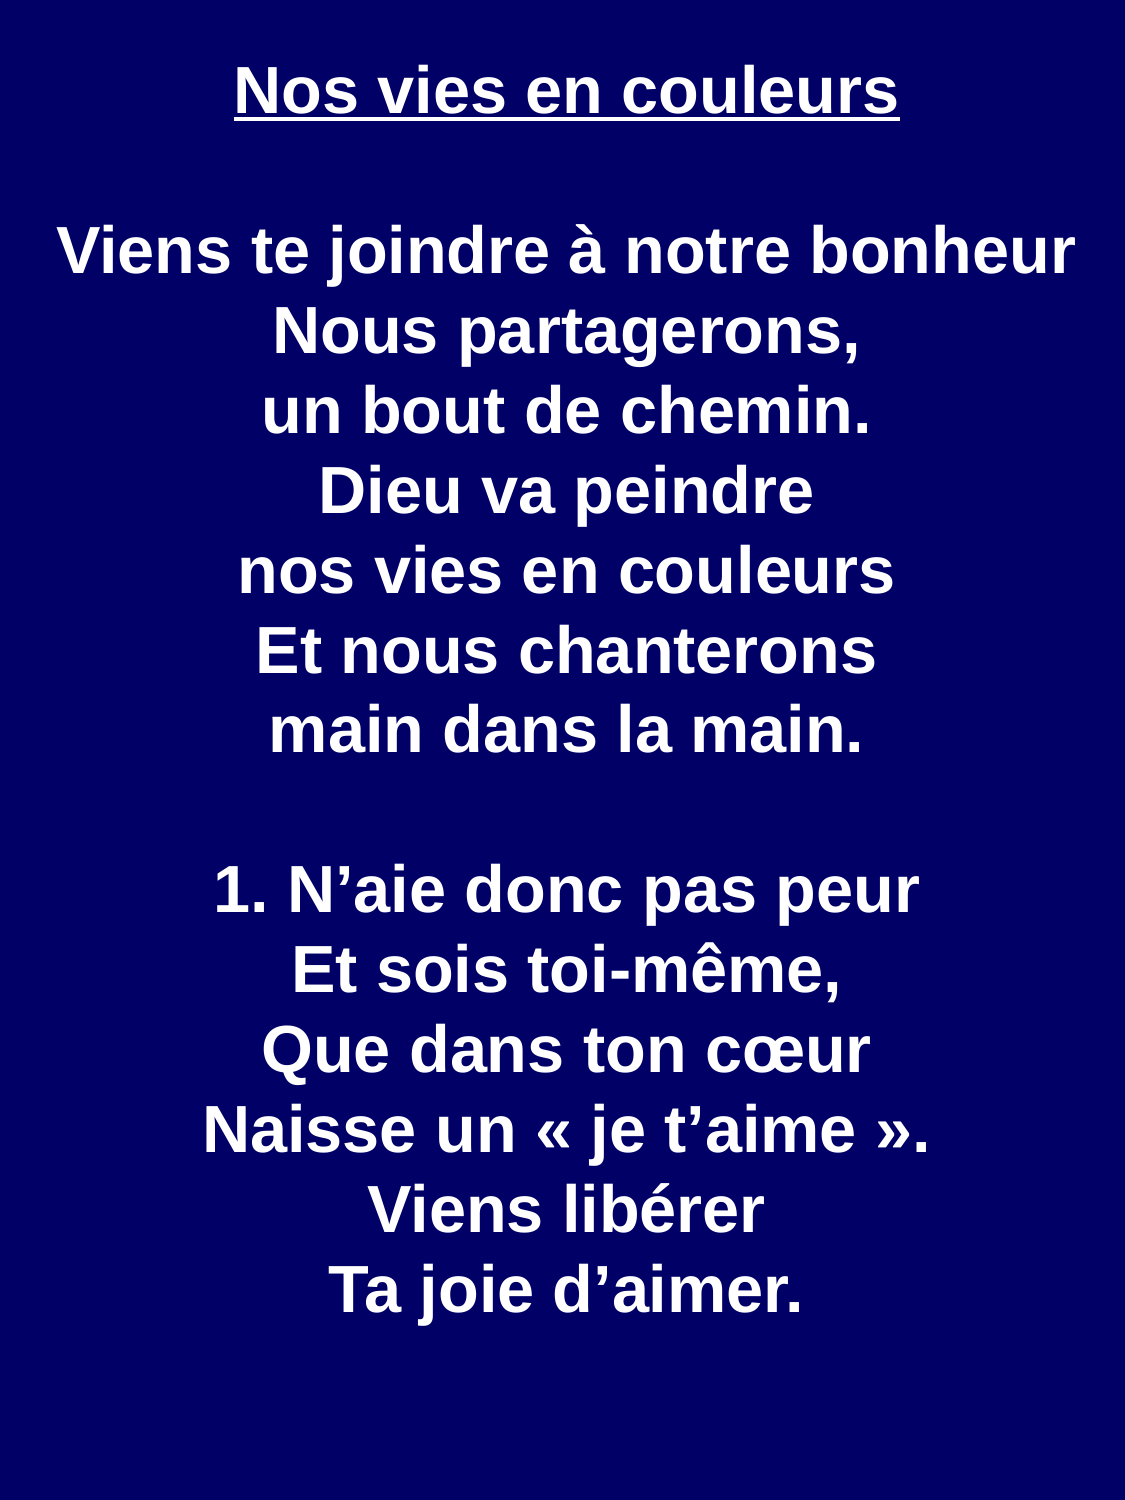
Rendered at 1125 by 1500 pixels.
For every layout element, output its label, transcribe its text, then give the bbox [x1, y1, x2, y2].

text_box Nos vies en couleurs Viens te joindre à notre bonheur Nous partagerons, un bout de chemin. Dieu va peindre nos vies en couleurs Et nous chanterons main dans la main. 1. N’aie donc pas peur Et sois toi-même, Que dans ton cœur Naisse un « je t’aime ». Viens libérer Ta joie d’aimer. [23, 39, 1111, 1383]
